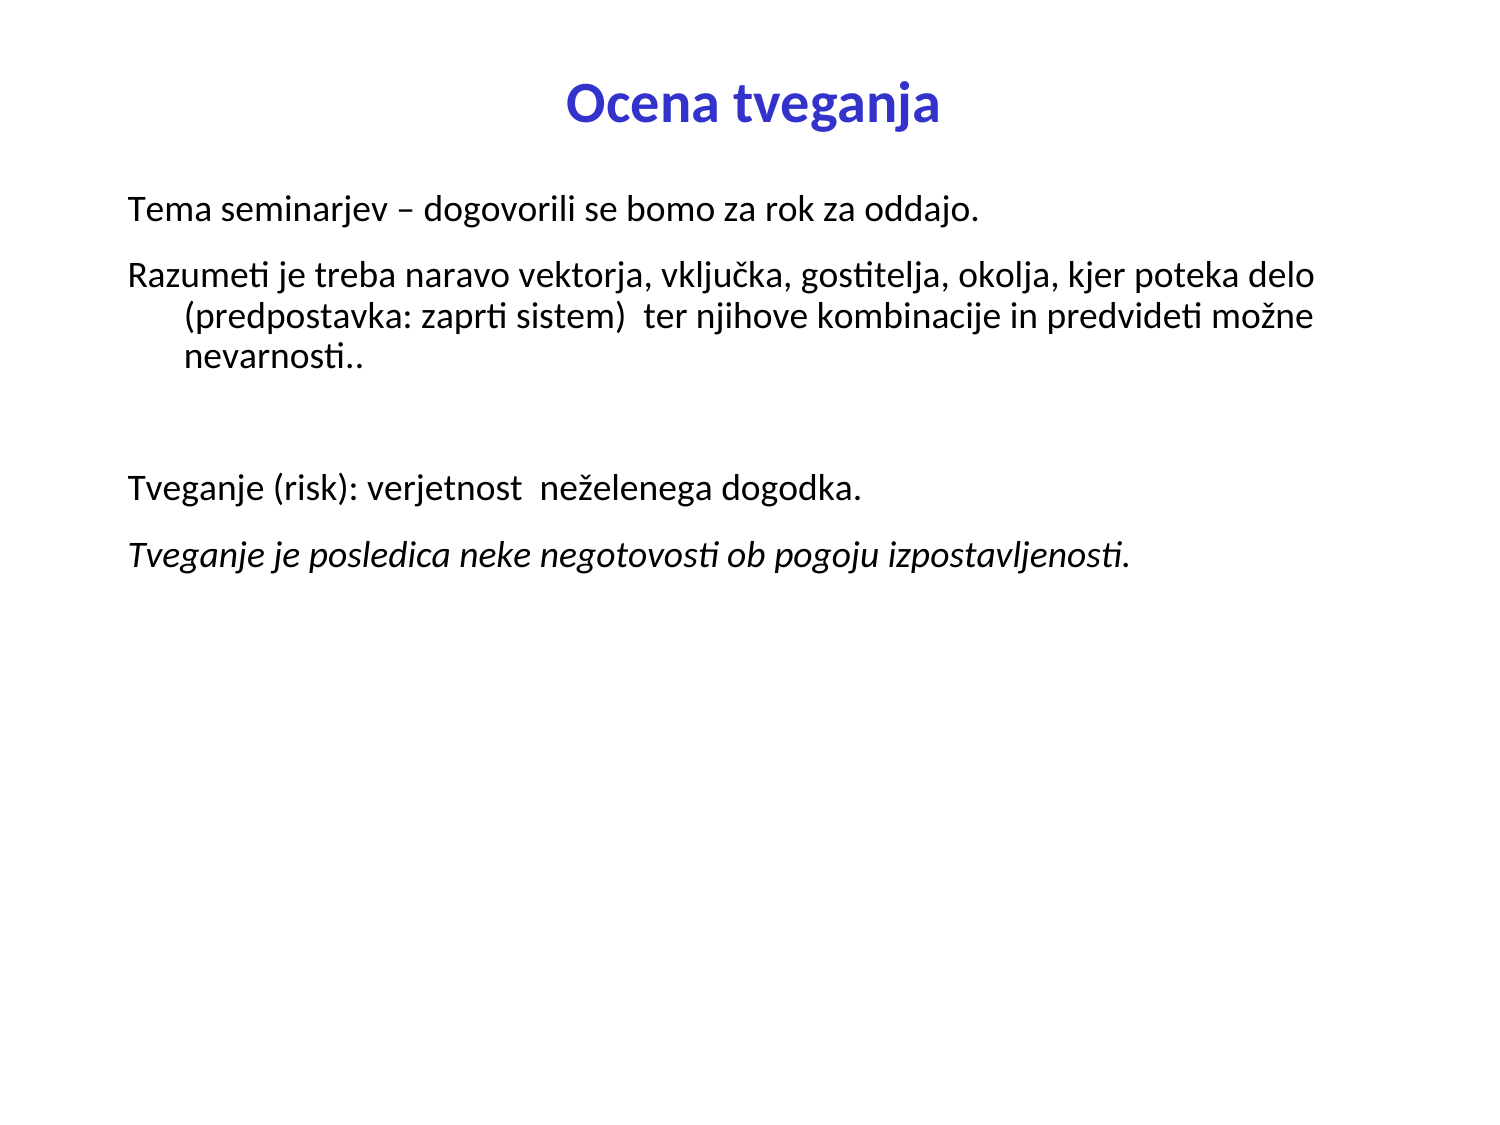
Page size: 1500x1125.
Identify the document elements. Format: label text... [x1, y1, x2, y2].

title Ocena tveganja [116, 34, 1392, 165]
list Tema seminarjev – dogovorili se bomo za rok za oddajo. Razumeti je treba naravo vektorja, vključka, gostitelja, okolja, kjer poteka delo (predpostavka: zaprti sistem) ter njihove kombinacije in predvideti možne nevarnosti.. Tveganje (risk): verjetnost neželenega dogodka. Tveganje je posledica neke negotovosti ob pogoju izpostavljenosti. [112, 181, 1388, 1000]
